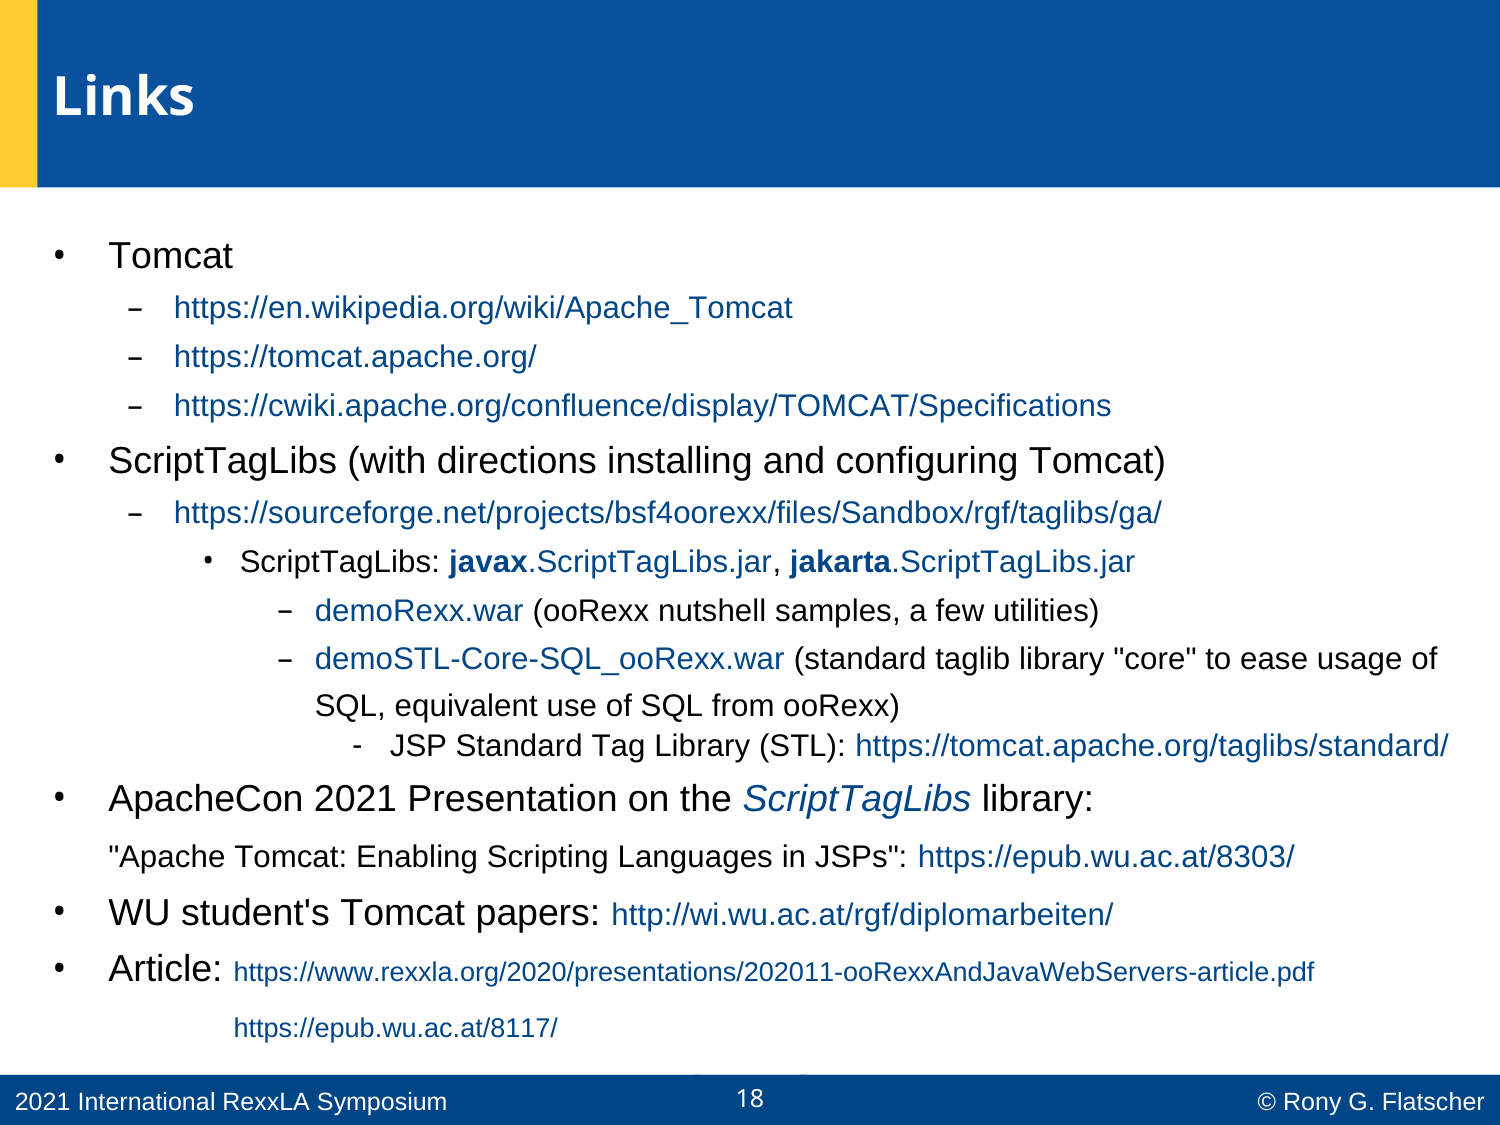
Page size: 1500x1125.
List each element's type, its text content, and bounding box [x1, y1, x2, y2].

list Tomcat https://en.wikipedia.org/wiki/Apache_Tomcat https://tomcat.apache.org/ https://cwiki.apache.org/confluence/display/TOMCAT/Specifications ScriptTagLibs (with directions installing and configuring Tomcat) https://sourceforge.net/projects/bsf4oorexx/files/Sandbox/rgf/taglibs/ga/ ScriptTagLibs: javax.ScriptTagLibs.jar, jakarta.ScriptTagLibs.jar demoRexx.war (ooRexx nutshell samples, a few utilities) demoSTL-Core-SQL_ooRexx.war (standard taglib library "core" to ease usage of SQL, equivalent use of SQL from ooRexx) JSP Standard Tag Library (STL): https://tomcat.apache.org/taglibs/standard/ ApacheCon 2021 Presentation on the ScriptTagLibs library: "Apache Tomcat: Enabling Scripting Languages in JSPs": https://epub.wu.ac.at/8303/ WU student's Tomcat papers: http://wi.wu.ac.at/rgf/diplomarbeiten/ Article: https://www.rexxla.org/2020/presentations/202011-ooRexxAndJavaWebServers-article.pdf https://epub.wu.ac.at/8117/ [37, 212, 1500, 1051]
title Links [37, 0, 1500, 188]
